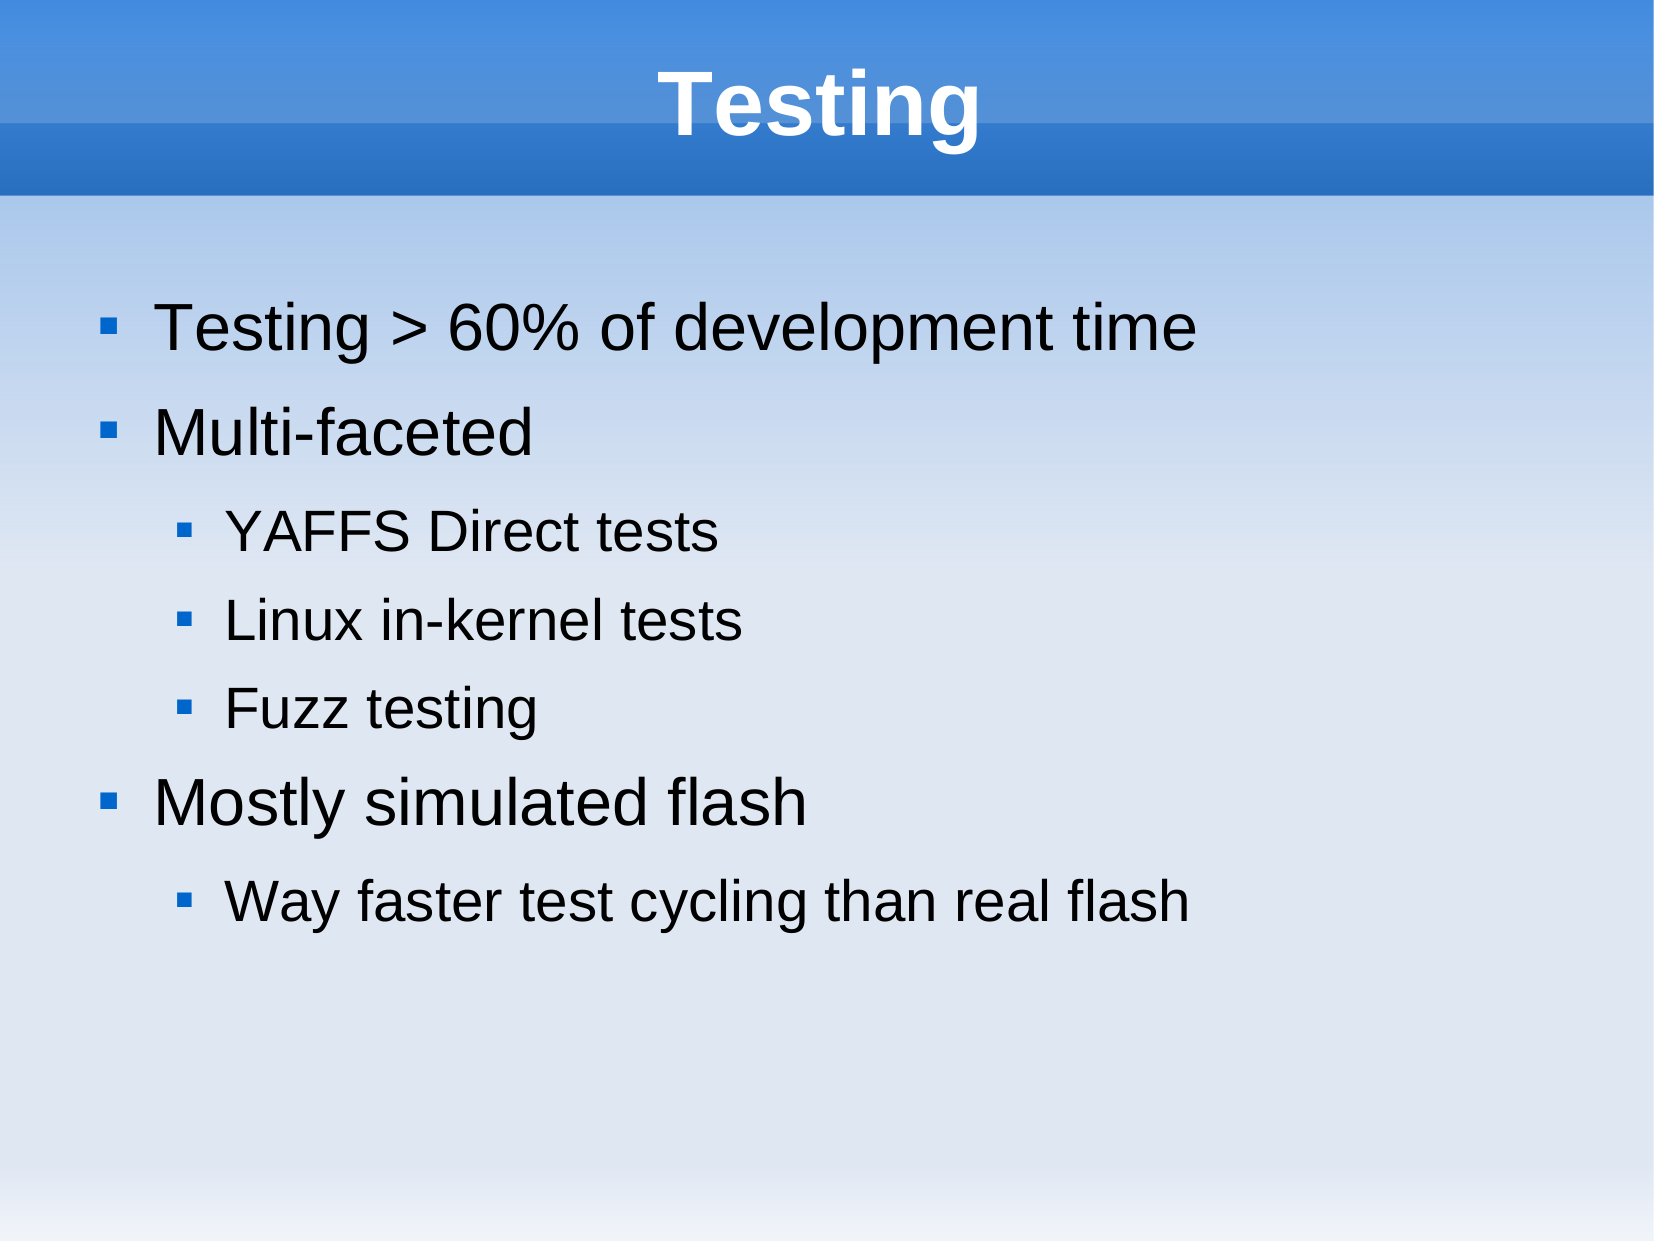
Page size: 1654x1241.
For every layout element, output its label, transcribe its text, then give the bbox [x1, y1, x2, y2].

list Testing > 60% of development time Multi-faceted YAFFS Direct tests Linux in-kernel tests Fuzz testing Mostly simulated flash Way faster test cycling than real flash [82, 290, 1571, 1094]
title Testing [76, 0, 1565, 208]
picture [0, 0, 1654, 1241]
